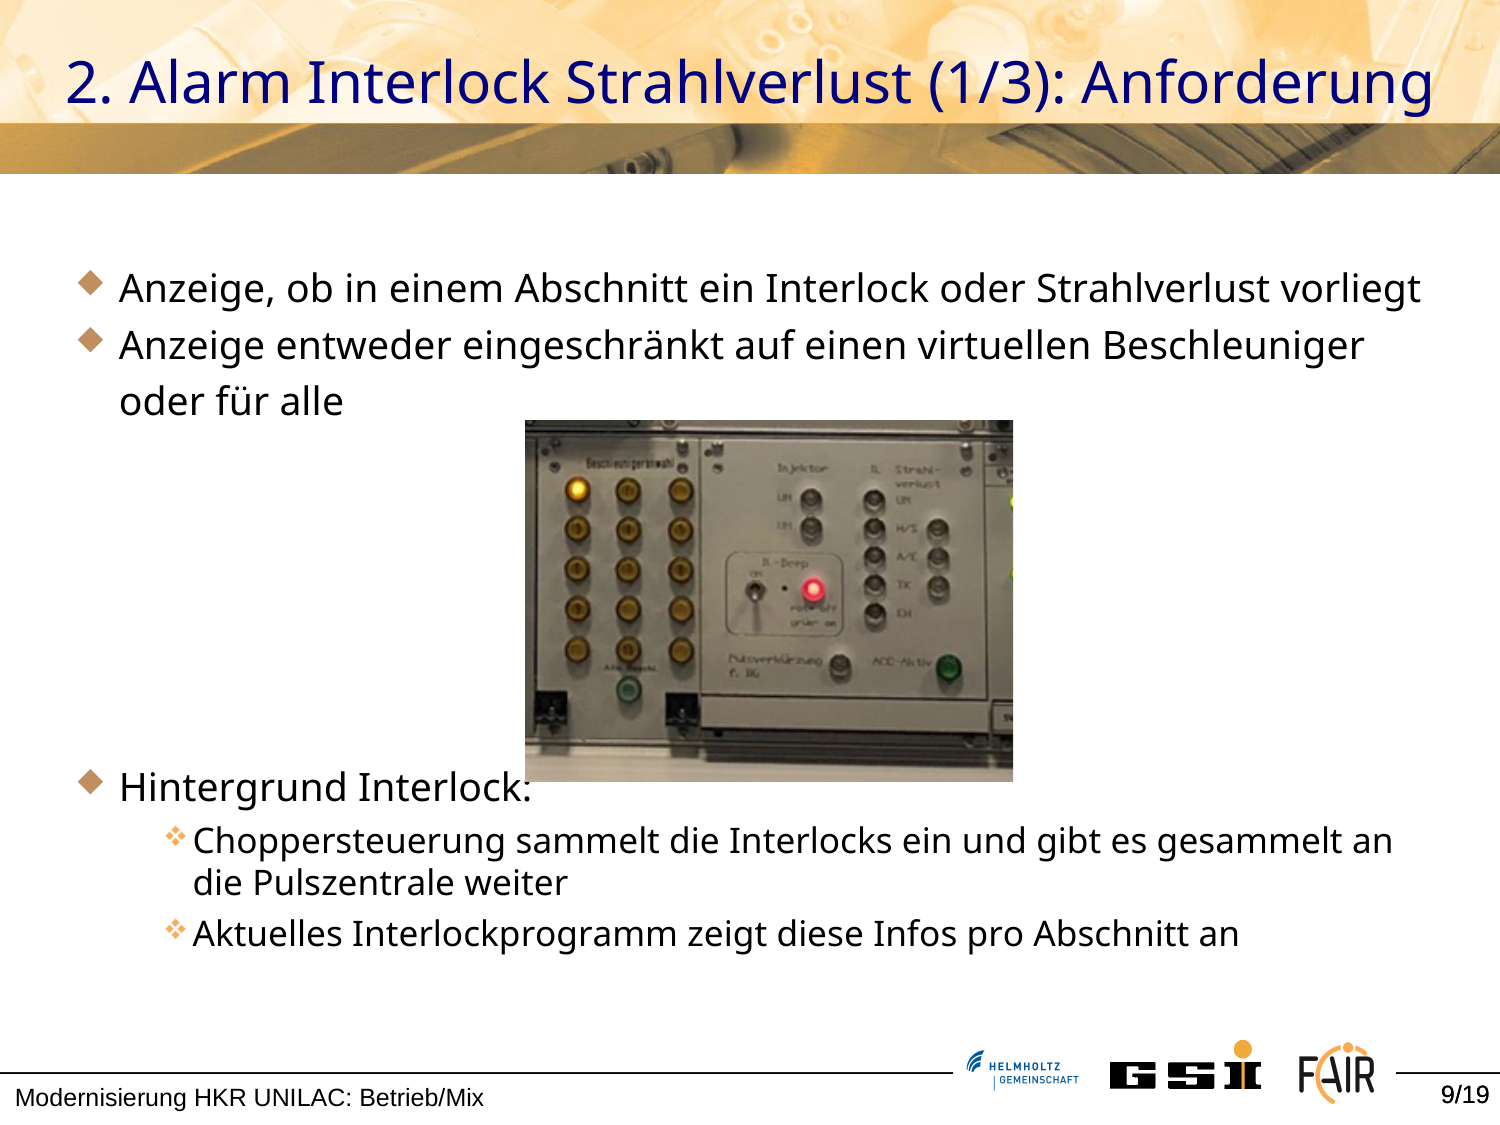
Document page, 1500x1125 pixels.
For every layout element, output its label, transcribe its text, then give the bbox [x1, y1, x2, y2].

list Anzeige, ob in einem Abschnitt ein Interlock oder Strahlverlust vorliegt Anzeige entweder eingeschränkt auf einen virtuellen Beschleuniger oder für alle Hintergrund Interlock: Choppersteuerung sammelt die Interlocks ein und gibt es gesammelt an die Pulszentrale weiter Aktuelles Interlockprogramm zeigt diese Infos pro Abschnitt an [75, 263, 1425, 1006]
title 2. Alarm Interlock Strahlverlust (1/3): Anforderung [0, 0, 1500, 174]
picture [960, 1046, 1084, 1095]
picture [525, 420, 1014, 783]
picture [1287, 1034, 1396, 1106]
picture [1110, 1040, 1261, 1089]
